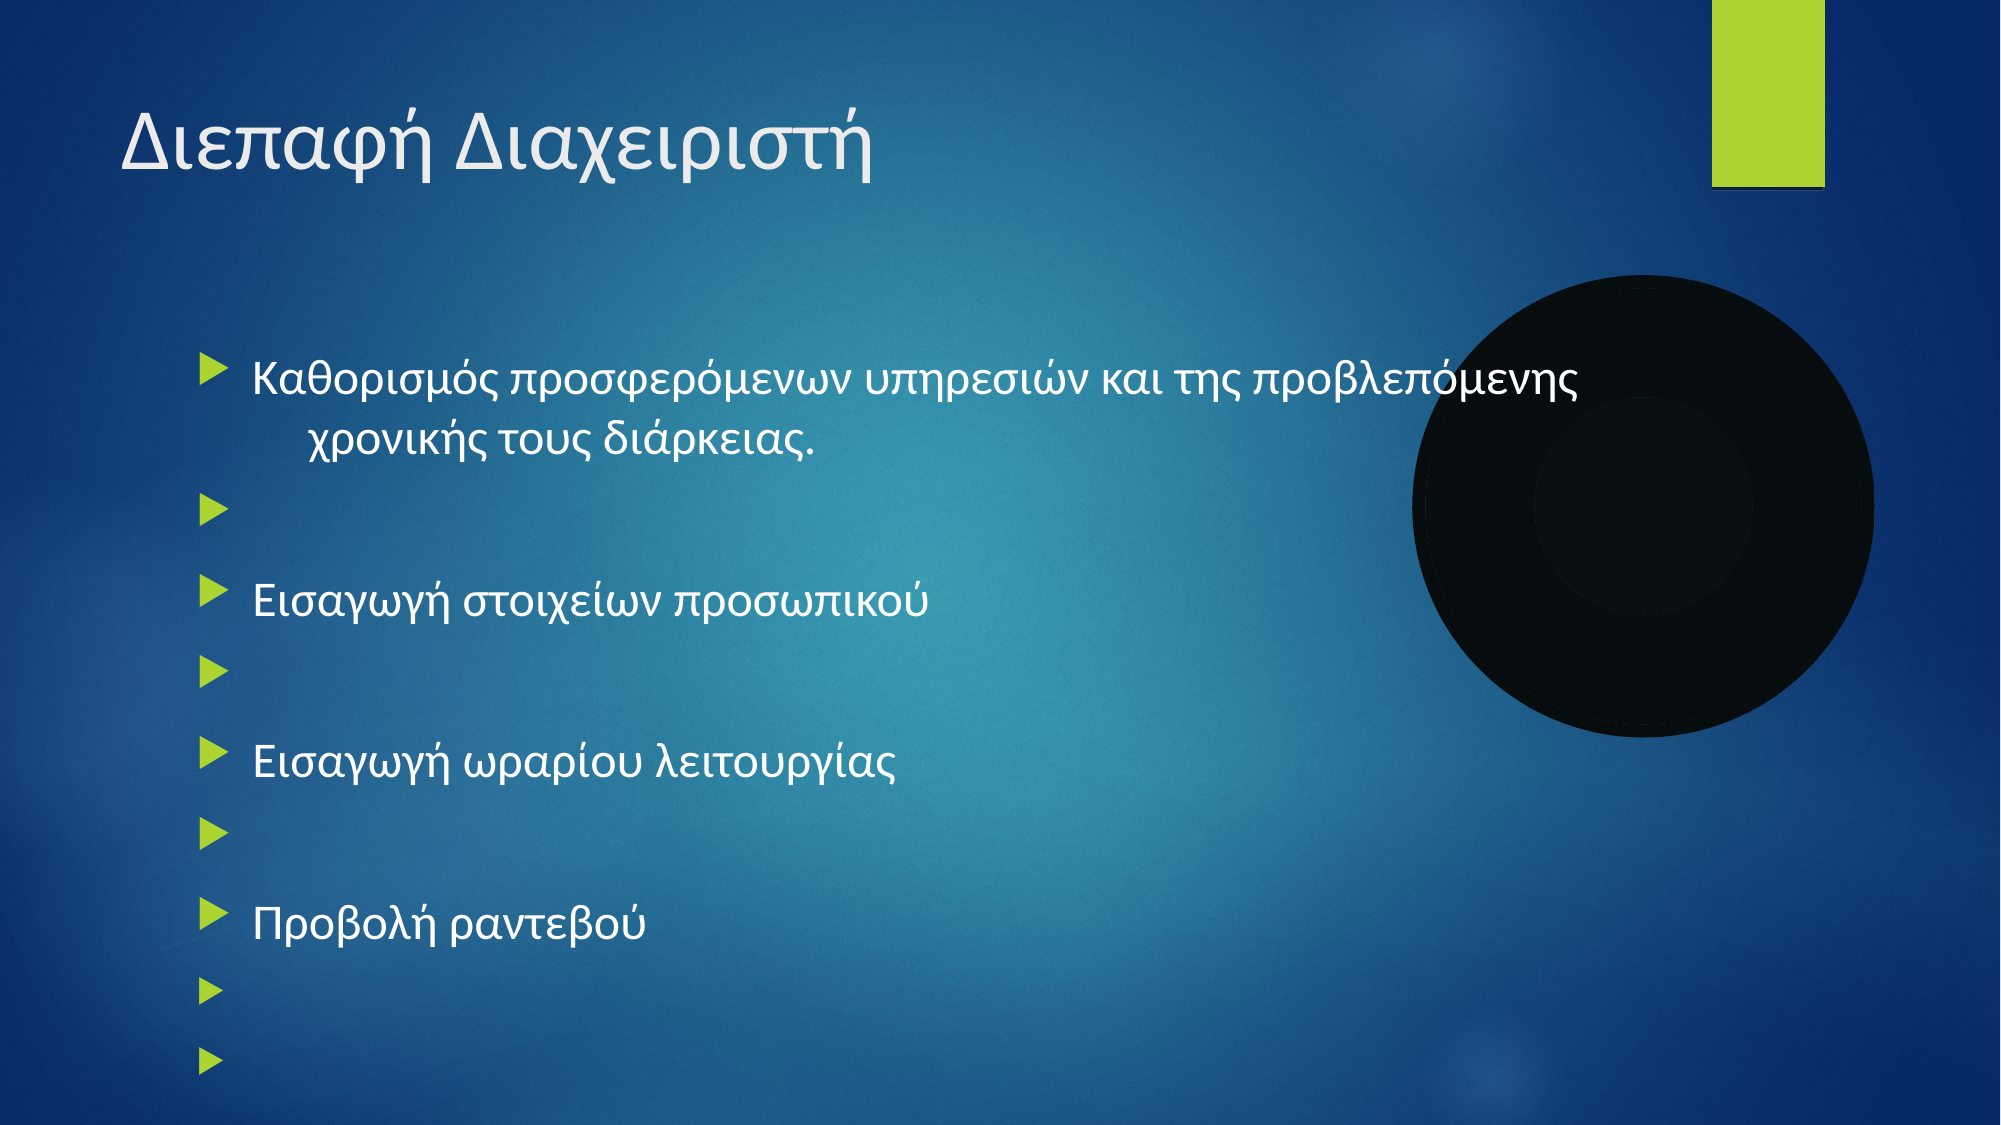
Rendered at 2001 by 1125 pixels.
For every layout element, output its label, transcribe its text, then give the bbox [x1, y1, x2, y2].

list Καθορισμός προσφερόμενων υπηρεσιών και της προβλεπόμενης χρονικής τους διάρκειας. Εισαγωγή στοιχείων προσωπικού Εισαγωγή ωραρίου λειτουργίας Προβολή ραντεβού [181, 336, 1649, 1026]
title Διεπαφή Διαχειριστή [106, 74, 1649, 305]
